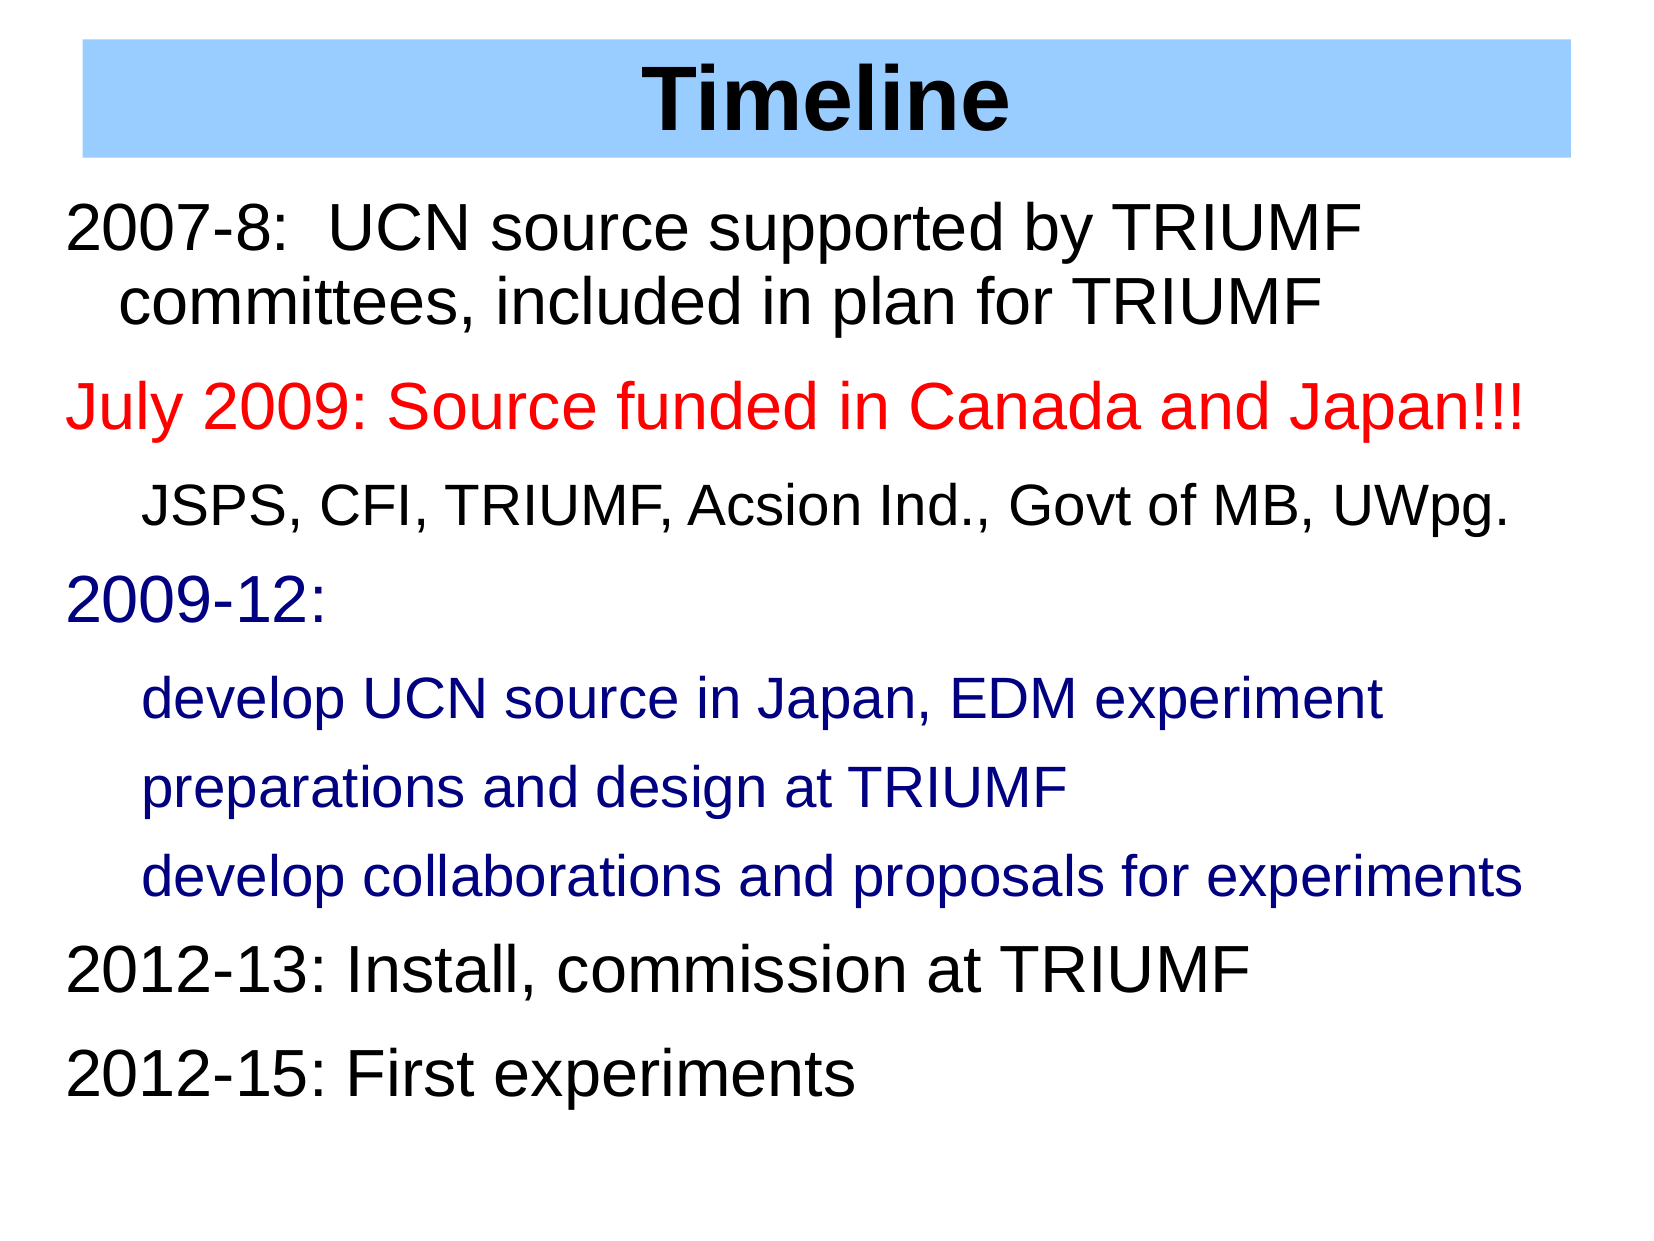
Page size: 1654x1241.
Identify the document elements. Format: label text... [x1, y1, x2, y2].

list 2007-8: UCN source supported by TRIUMF committees, included in plan for TRIUMF July 2009: Source funded in Canada and Japan!!! JSPS, CFI, TRIUMF, Acsion Ind., Govt of MB, UWpg. 2009-12: develop UCN source in Japan, EDM experiment preparations and design at TRIUMF develop collaborations and proposals for experiments 2012-13: Install, commission at TRIUMF 2012-15: First experiments [47, 189, 1613, 1191]
title Timeline [82, 39, 1571, 158]
